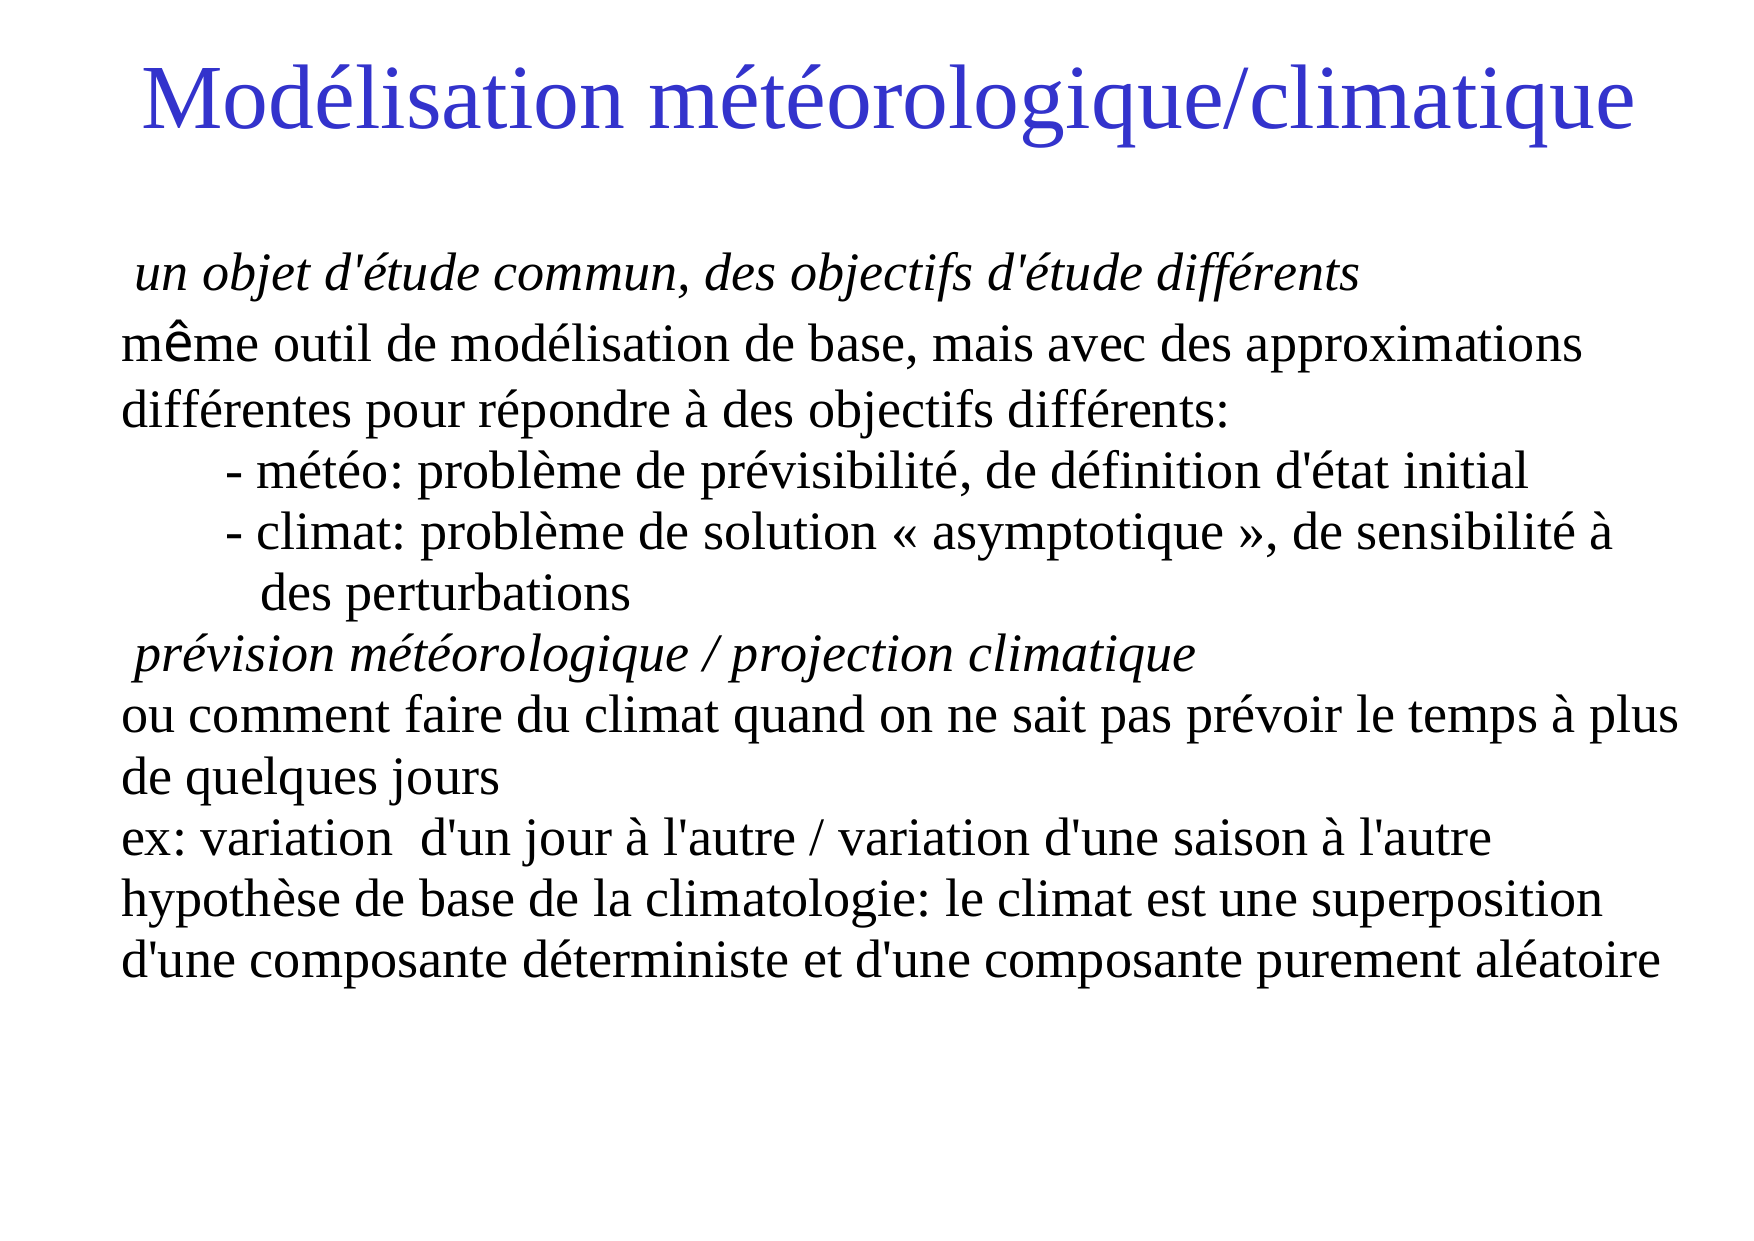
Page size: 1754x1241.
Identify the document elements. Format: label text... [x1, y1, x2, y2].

text_box Modélisation météorologique/climatique [90, 39, 1689, 157]
text_box un objet d'étude commun, des objectifs d'étude différents même outil de modélisation de base, mais avec des approximations différentes pour répondre à des objectifs différents: - météo: problème de prévisibilité, de définition d'état initial - climat: problème de solution « asymptotique », de sensibilité à des perturbations prévision météorologique / projection climatique ou comment faire du climat quand on ne sait pas prévoir le temps à plus de quelques jours ex: variation d'un jour à l'autre / variation d'une saison à l'autre hypothèse de base de la climatologie: le climat est une superposition d'une composante déterministe et d'une composante purement aléatoire [121, 242, 1687, 1051]
